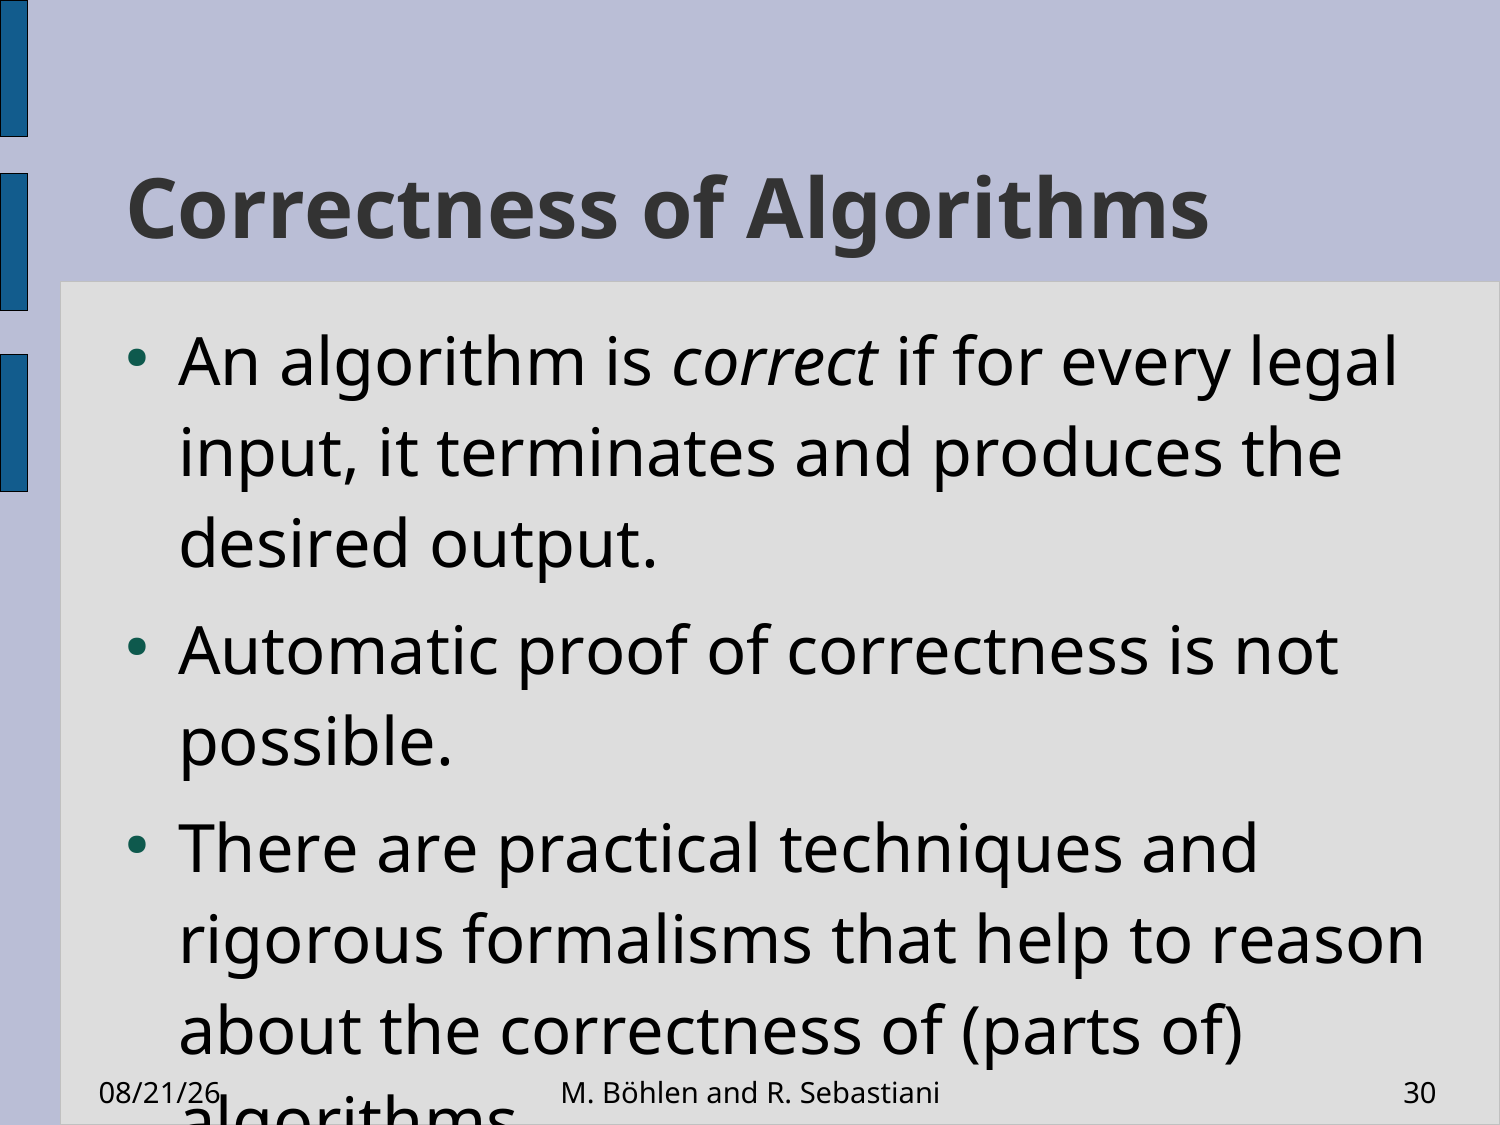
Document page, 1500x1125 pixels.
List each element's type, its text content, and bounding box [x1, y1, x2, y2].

title Correctness of Algorithms [110, 67, 1392, 271]
list An algorithm is correct if for every legal input, it terminates and produces the desired output. Automatic proof of correctness is not possible. There are practical techniques and rigorous formalisms that help to reason about the correctness of (parts of) algorithms. [92, 306, 1463, 1031]
